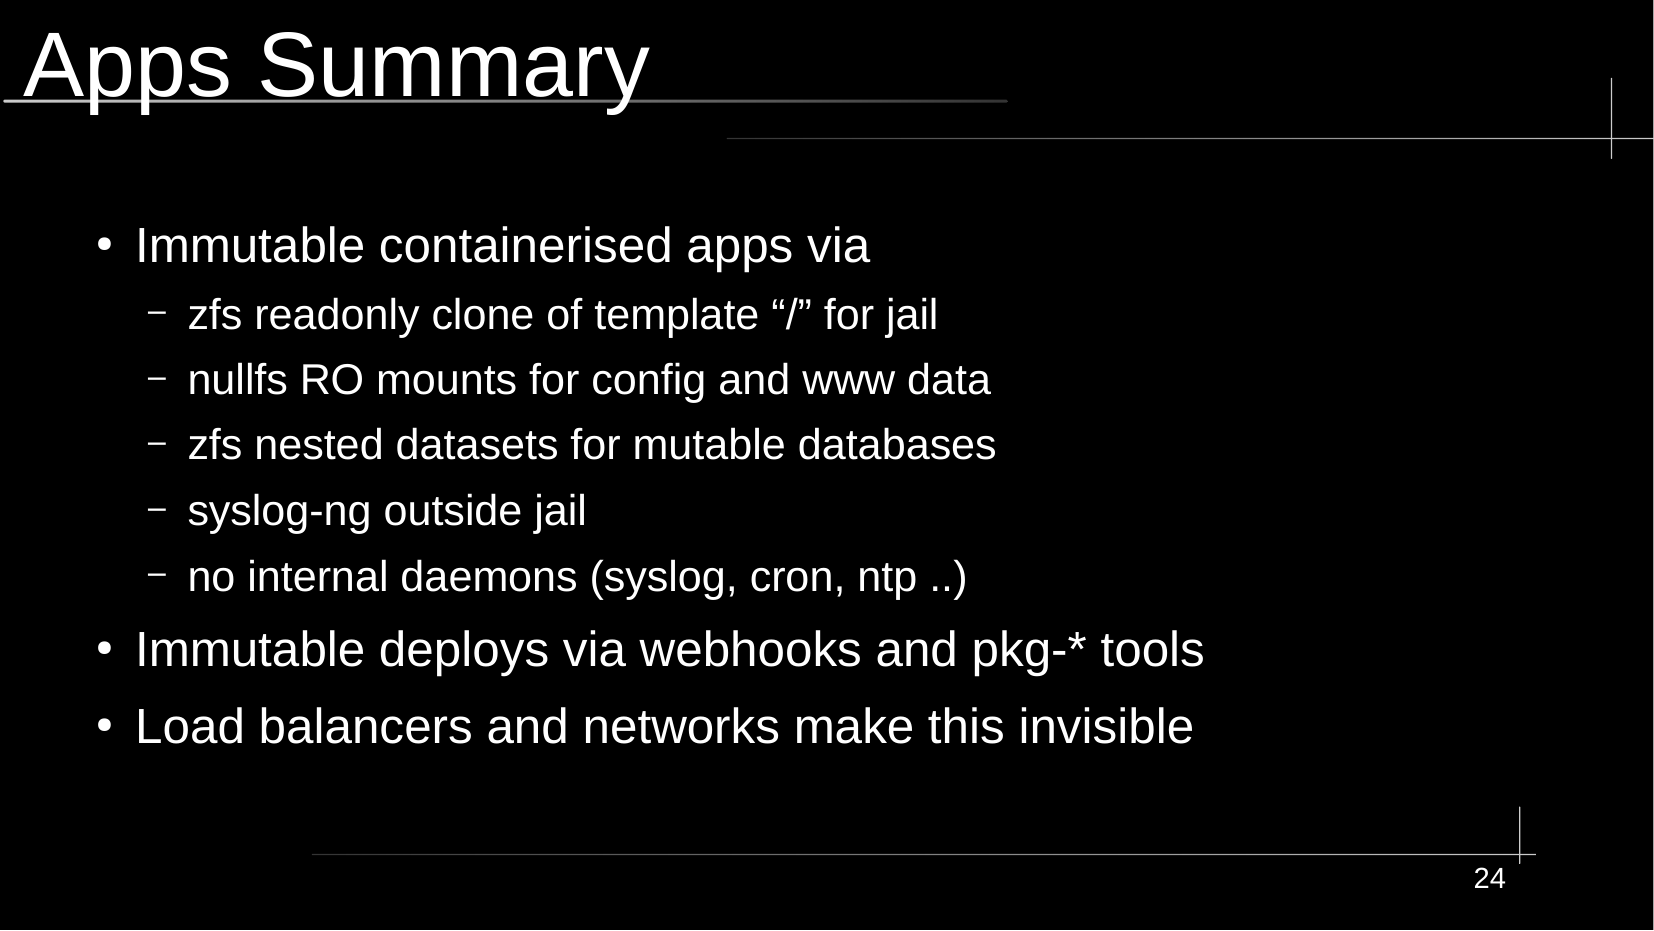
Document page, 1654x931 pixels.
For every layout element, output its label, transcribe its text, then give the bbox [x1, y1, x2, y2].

title Apps Summary [23, 11, 1589, 119]
list Immutable containerised apps via zfs readonly clone of template “/” for jail nullfs RO mounts for config and www data zfs nested datasets for mutable databases syslog-ng outside jail no internal daemons (syslog, cron, ntp ..) Immutable deploys via webhooks and pkg-* tools Load balancers and networks make this invisible [82, 217, 1571, 758]
